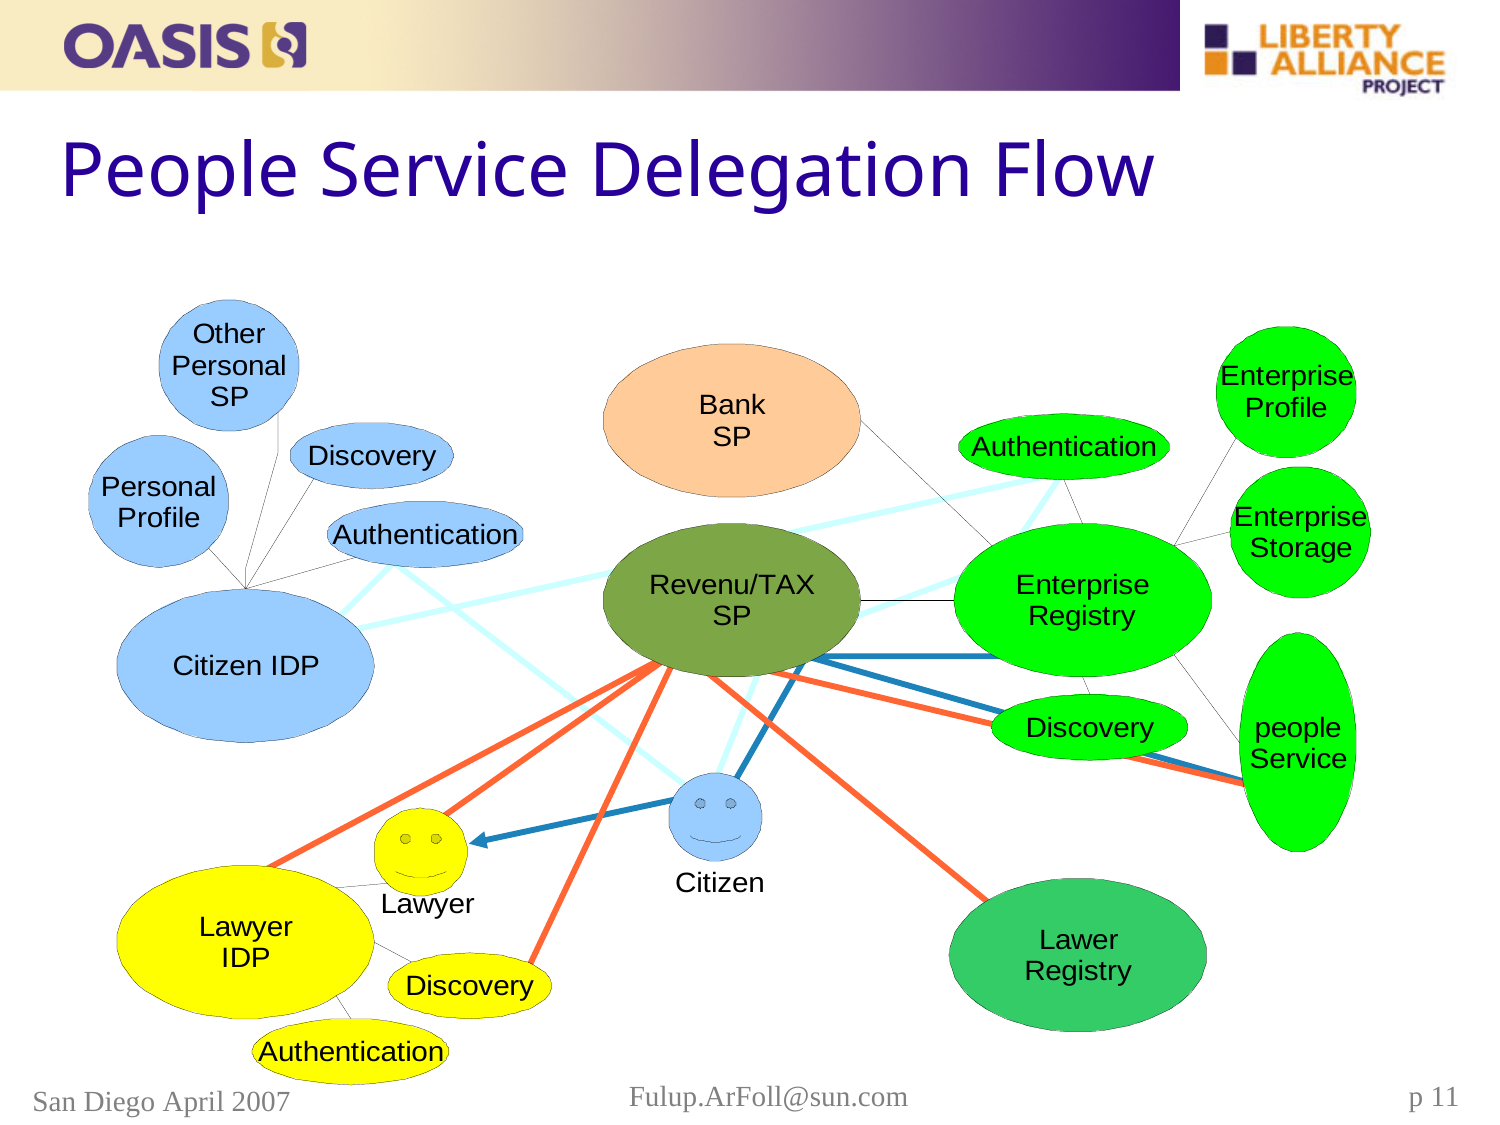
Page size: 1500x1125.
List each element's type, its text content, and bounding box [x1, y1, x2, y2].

picture [0, 0, 1500, 1125]
title People Service Delegation Flow [59, 73, 1335, 262]
